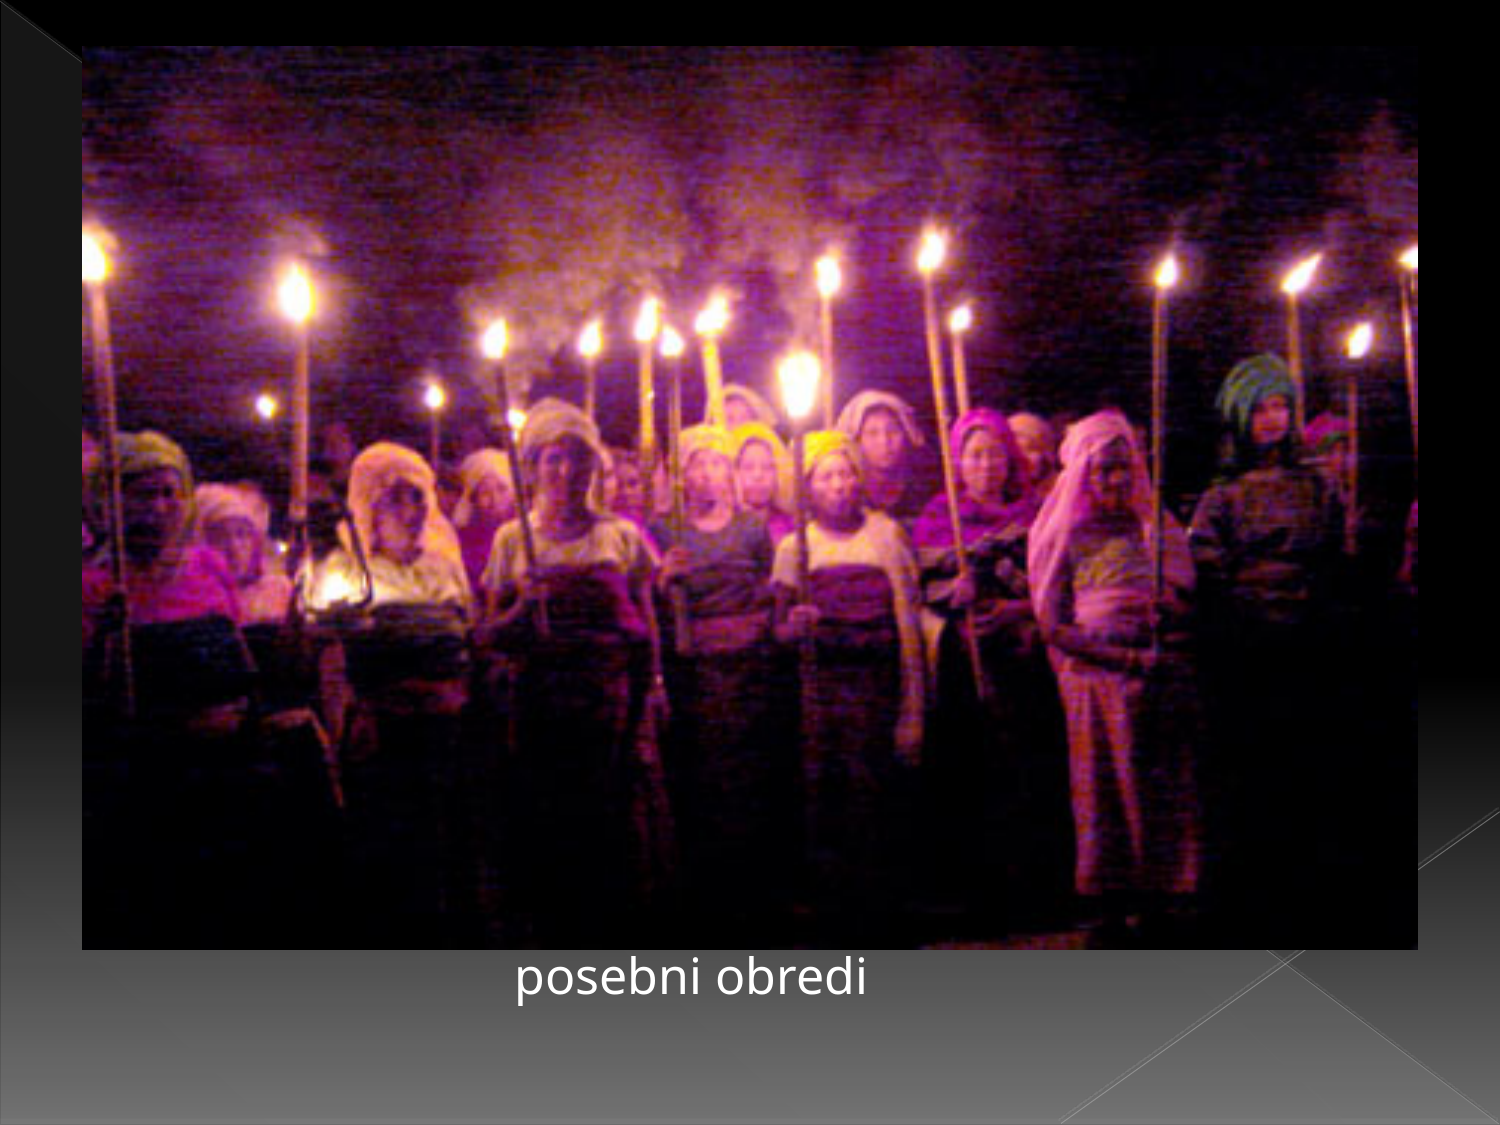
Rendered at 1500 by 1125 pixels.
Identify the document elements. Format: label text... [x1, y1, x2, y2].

picture [82, 46, 1418, 950]
text_box posebni obredi [328, 937, 1055, 1013]
